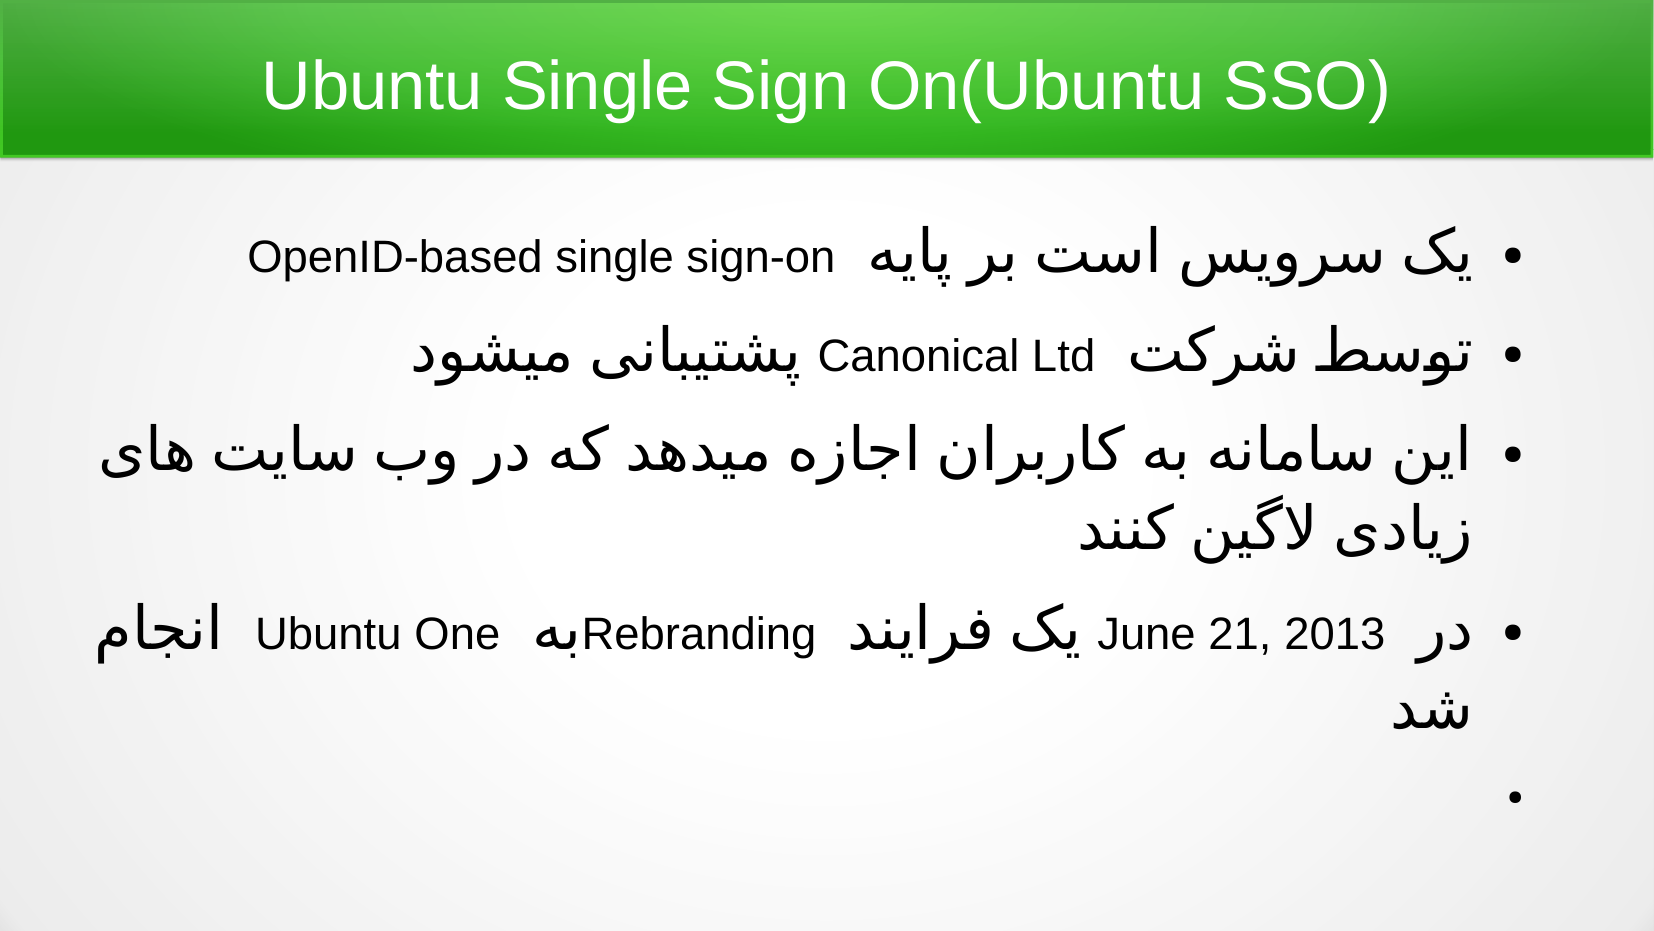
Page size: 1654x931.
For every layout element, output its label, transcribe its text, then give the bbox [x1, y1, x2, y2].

title Ubuntu Single Sign On(Ubuntu SSO) [82, 37, 1571, 135]
list یک سرویس است بر پایه OpenID-based single sign-on توسط شرکت Canonical Ltd پشتیبانی میشود این سامانه به کاربران اجازه میدهد که در وب سایت های زیادی لاگین کنند در June 21, 2013 یک فرایند Rebrandingبه Ubuntu One انجام شد [82, 217, 1538, 758]
